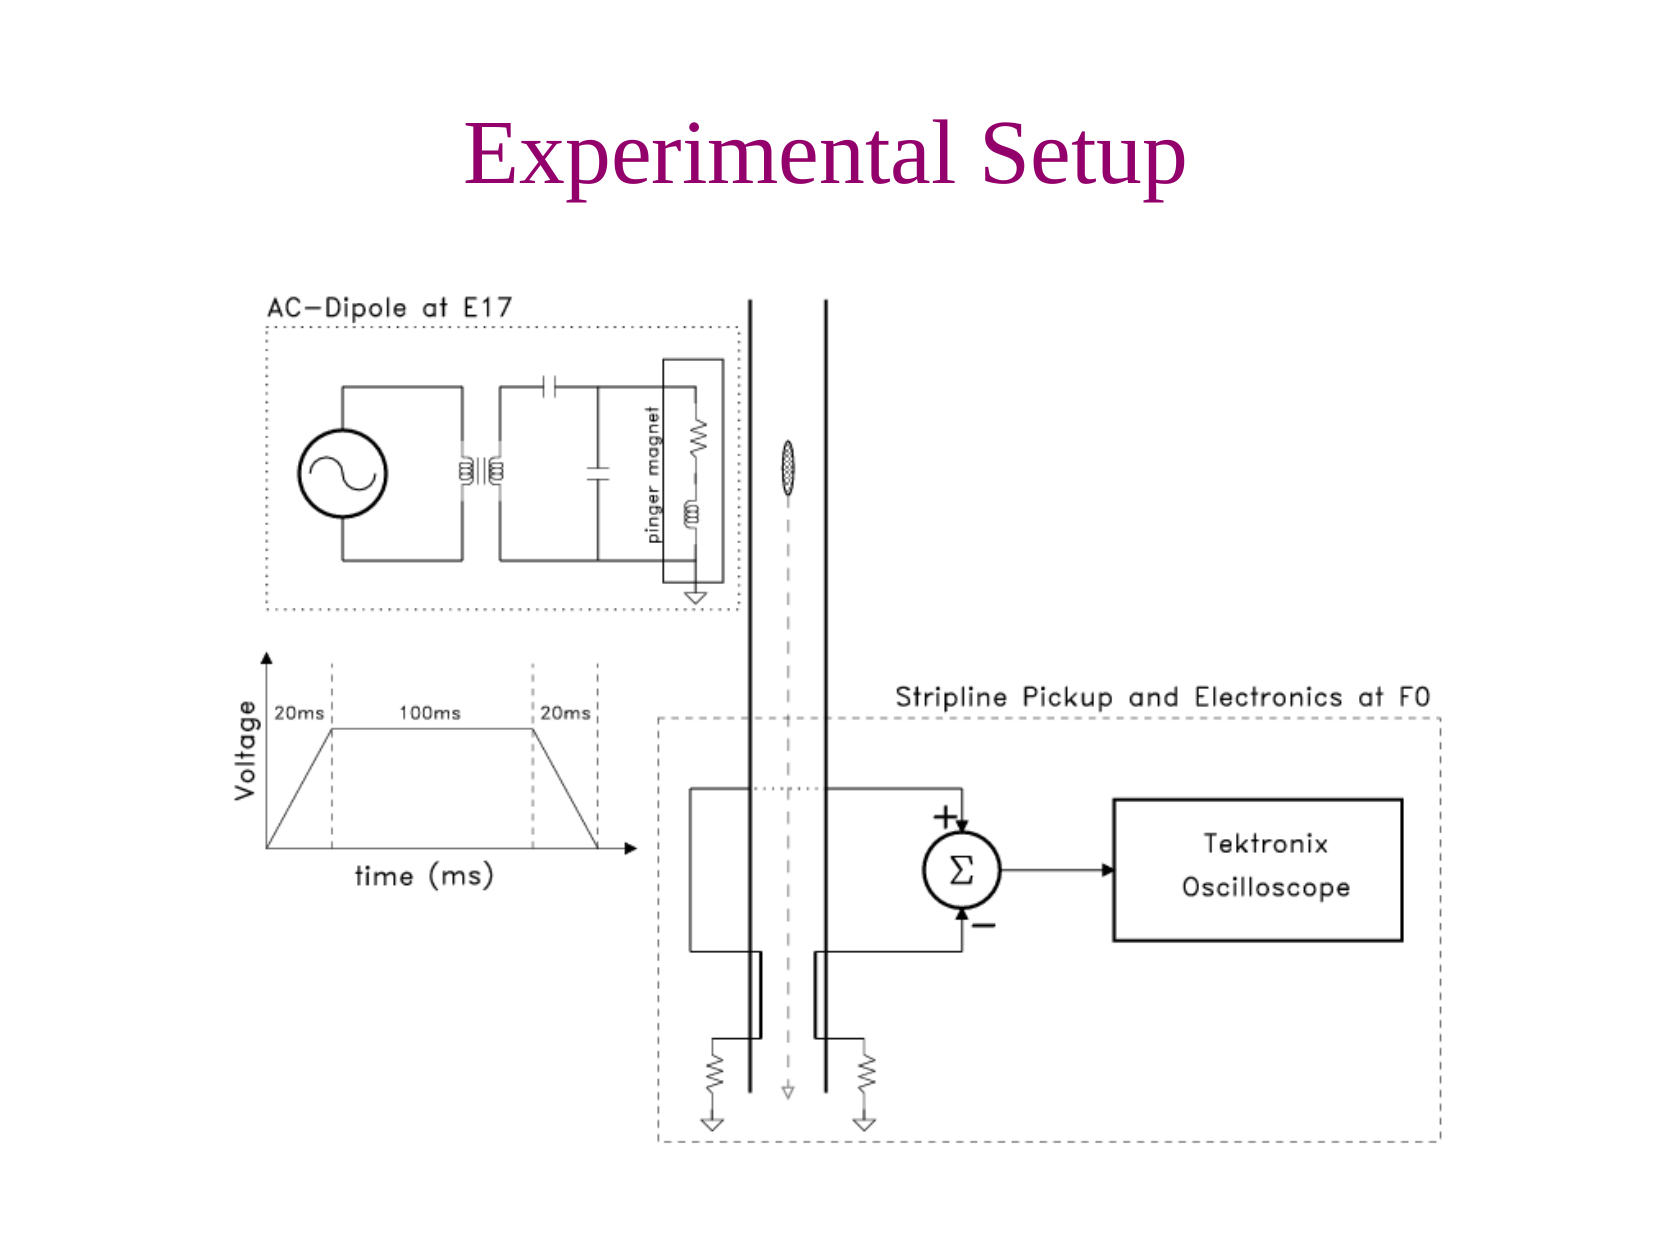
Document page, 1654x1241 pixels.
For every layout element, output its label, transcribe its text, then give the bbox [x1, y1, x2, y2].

picture [197, 261, 1463, 1148]
title Experimental Setup [82, 49, 1571, 257]
